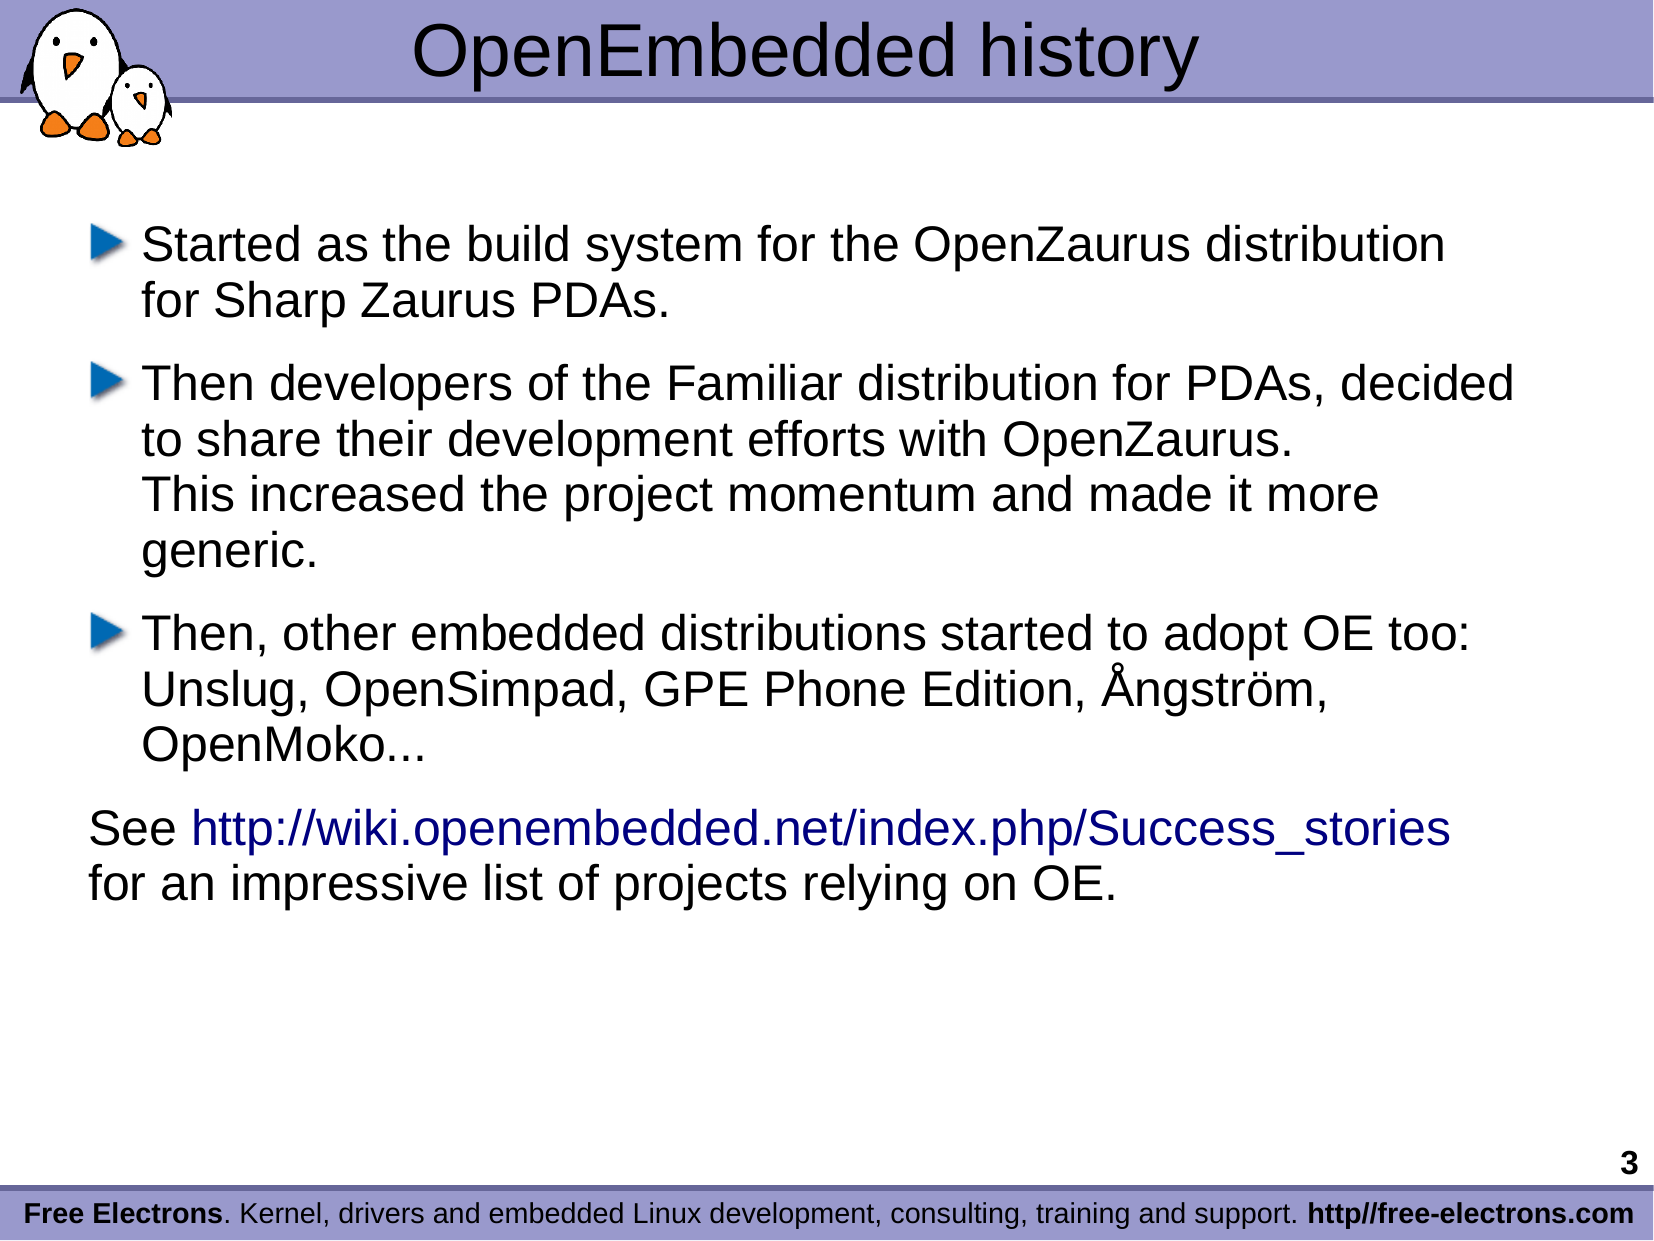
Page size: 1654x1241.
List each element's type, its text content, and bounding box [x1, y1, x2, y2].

list Started as the build system for the OpenZaurus distribution for Sharp Zaurus PDAs. Then developers of the Familiar distribution for PDAs, decided to share their development efforts with OpenZaurus. This increased the project momentum and made it more generic. Then, other embedded distributions started to adopt OE too: Unslug, OpenSimpad, GPE Phone Edition, Ångström, OpenMoko... See http://wiki.openembedded.net/index.php/Success_stories for an impressive list of projects relying on OE. [70, 216, 1518, 1066]
picture [20, 8, 172, 147]
title OpenEmbedded history [60, 0, 1551, 101]
